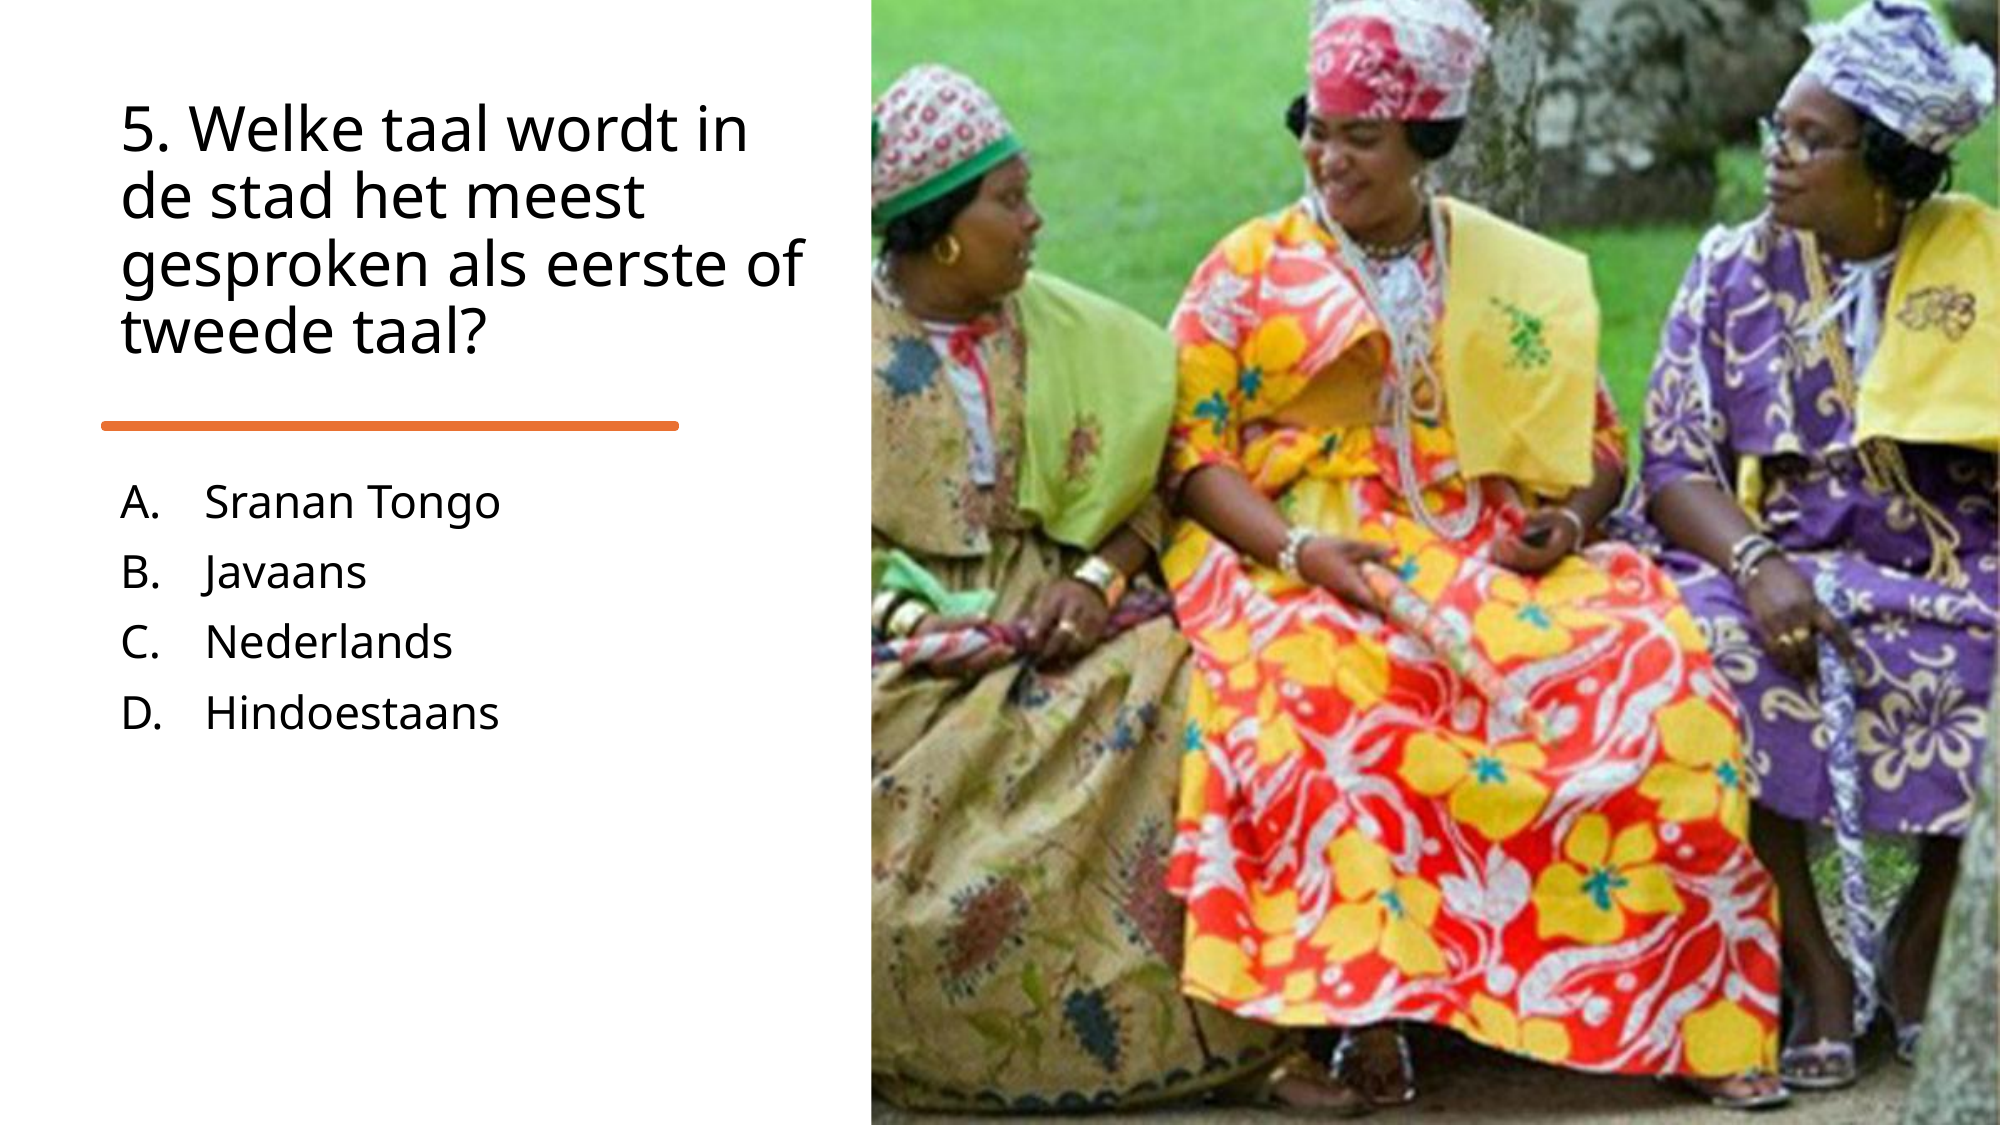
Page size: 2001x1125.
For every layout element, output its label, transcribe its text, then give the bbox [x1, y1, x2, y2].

title 5. Welke taal wordt in de stad het meest gesproken als eerste of tweede taal? [105, 53, 822, 375]
picture [871, 0, 2000, 1125]
list Sranan Tongo Javaans Nederlands Hindoestaans [105, 471, 802, 1016]
text_box [0, 0, 871, 1125]
